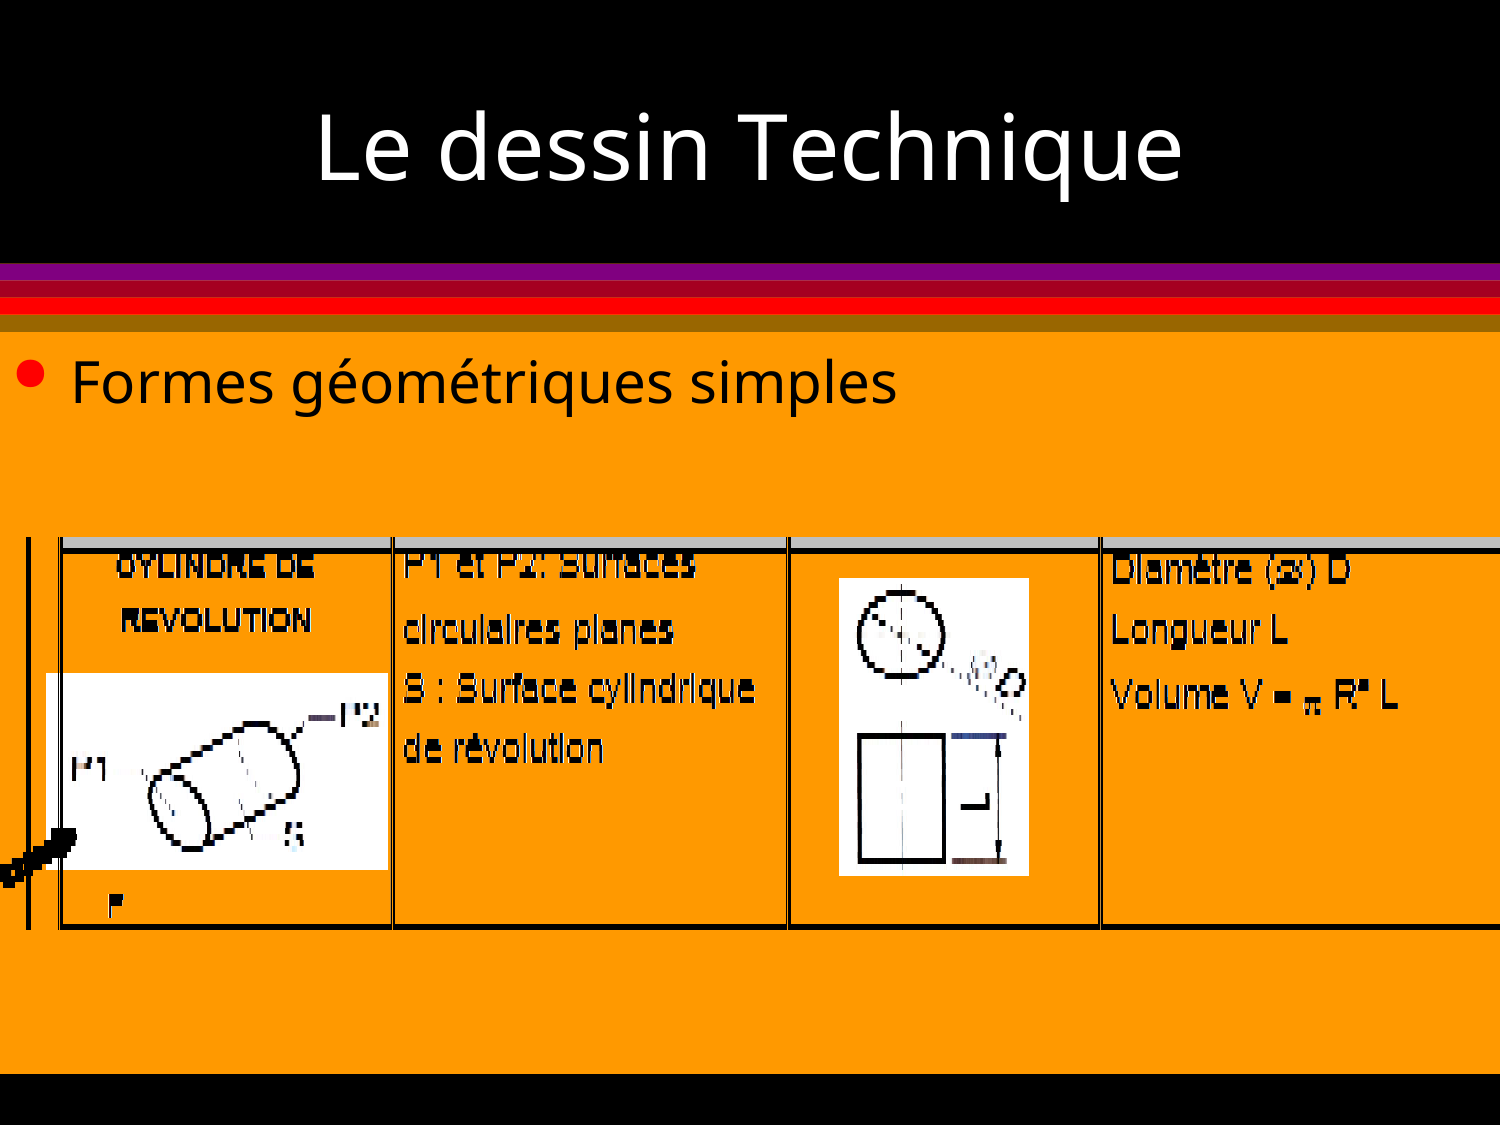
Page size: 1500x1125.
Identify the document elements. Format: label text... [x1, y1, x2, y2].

picture [0, 537, 1500, 930]
list Formes géométriques simples [0, 337, 1075, 438]
title Le dessin Technique [112, 49, 1388, 238]
